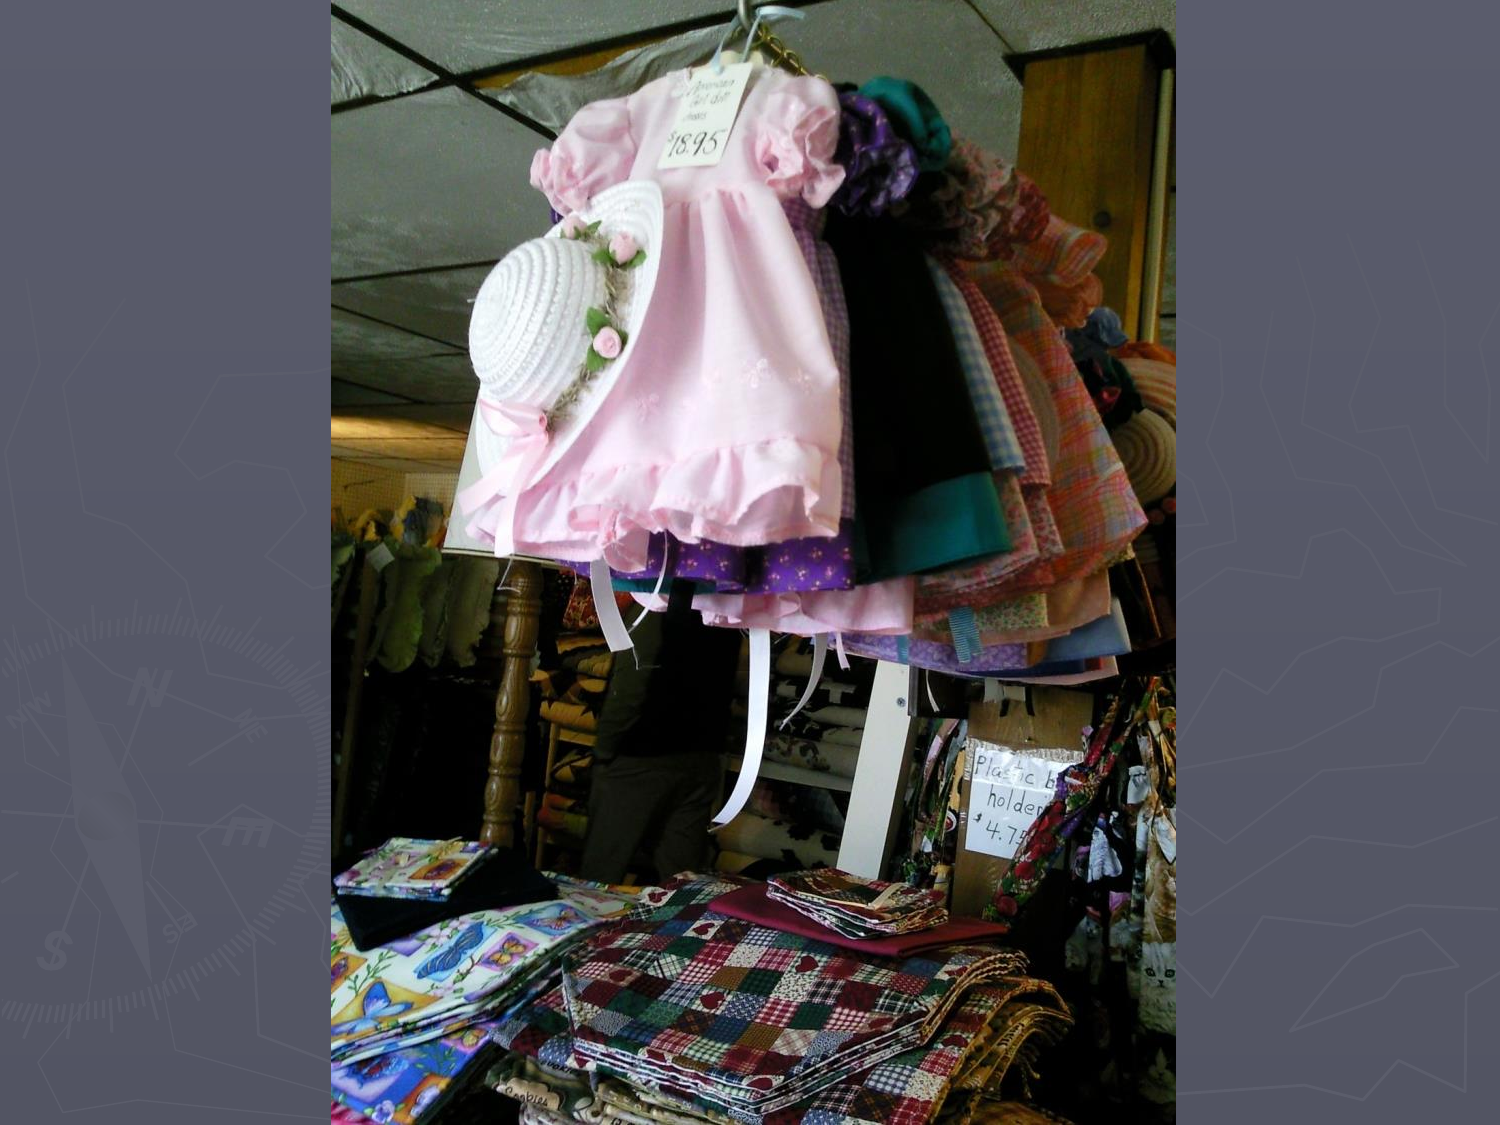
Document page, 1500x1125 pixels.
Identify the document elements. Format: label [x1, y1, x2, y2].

picture [331, 0, 1176, 1125]
